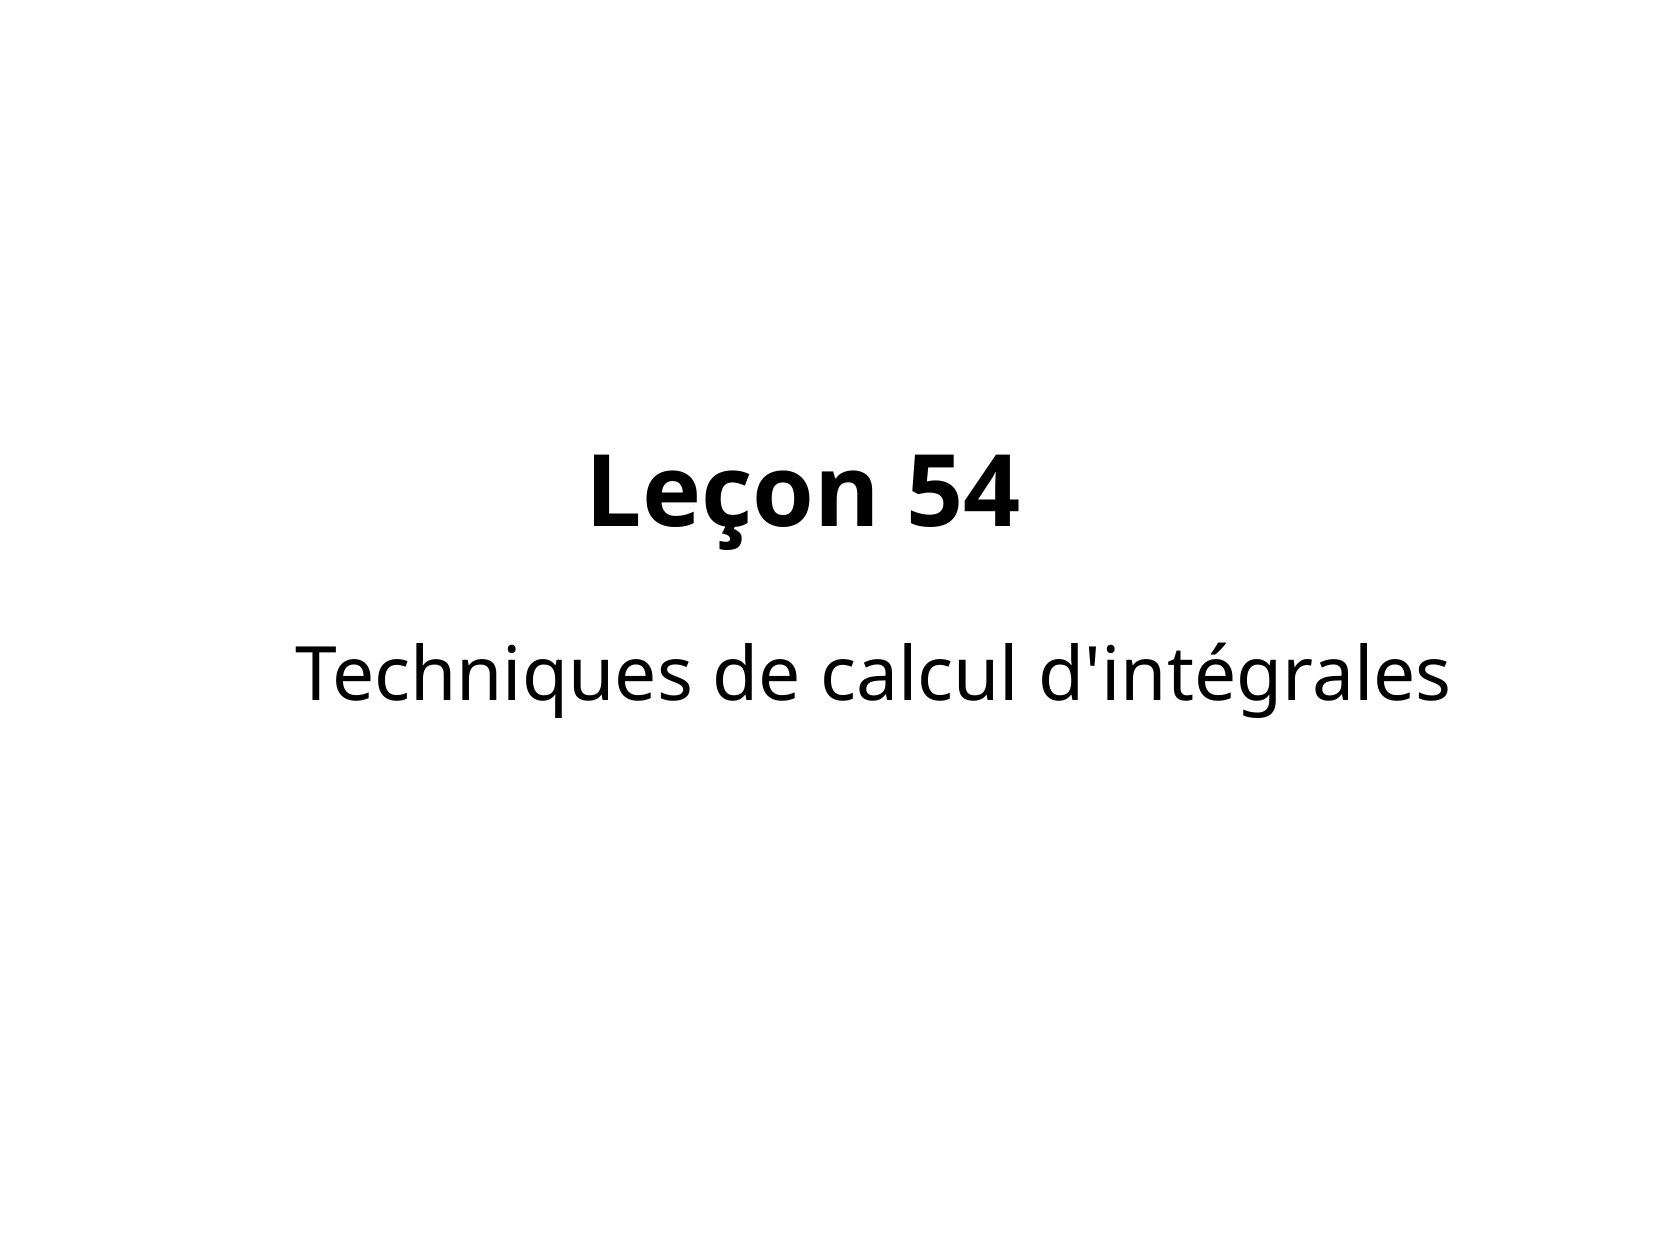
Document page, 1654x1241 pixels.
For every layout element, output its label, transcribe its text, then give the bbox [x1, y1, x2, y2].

subtitle Leçon 54 [59, 266, 1548, 709]
text_box Techniques de calcul d'intégrales [248, 612, 1501, 733]
